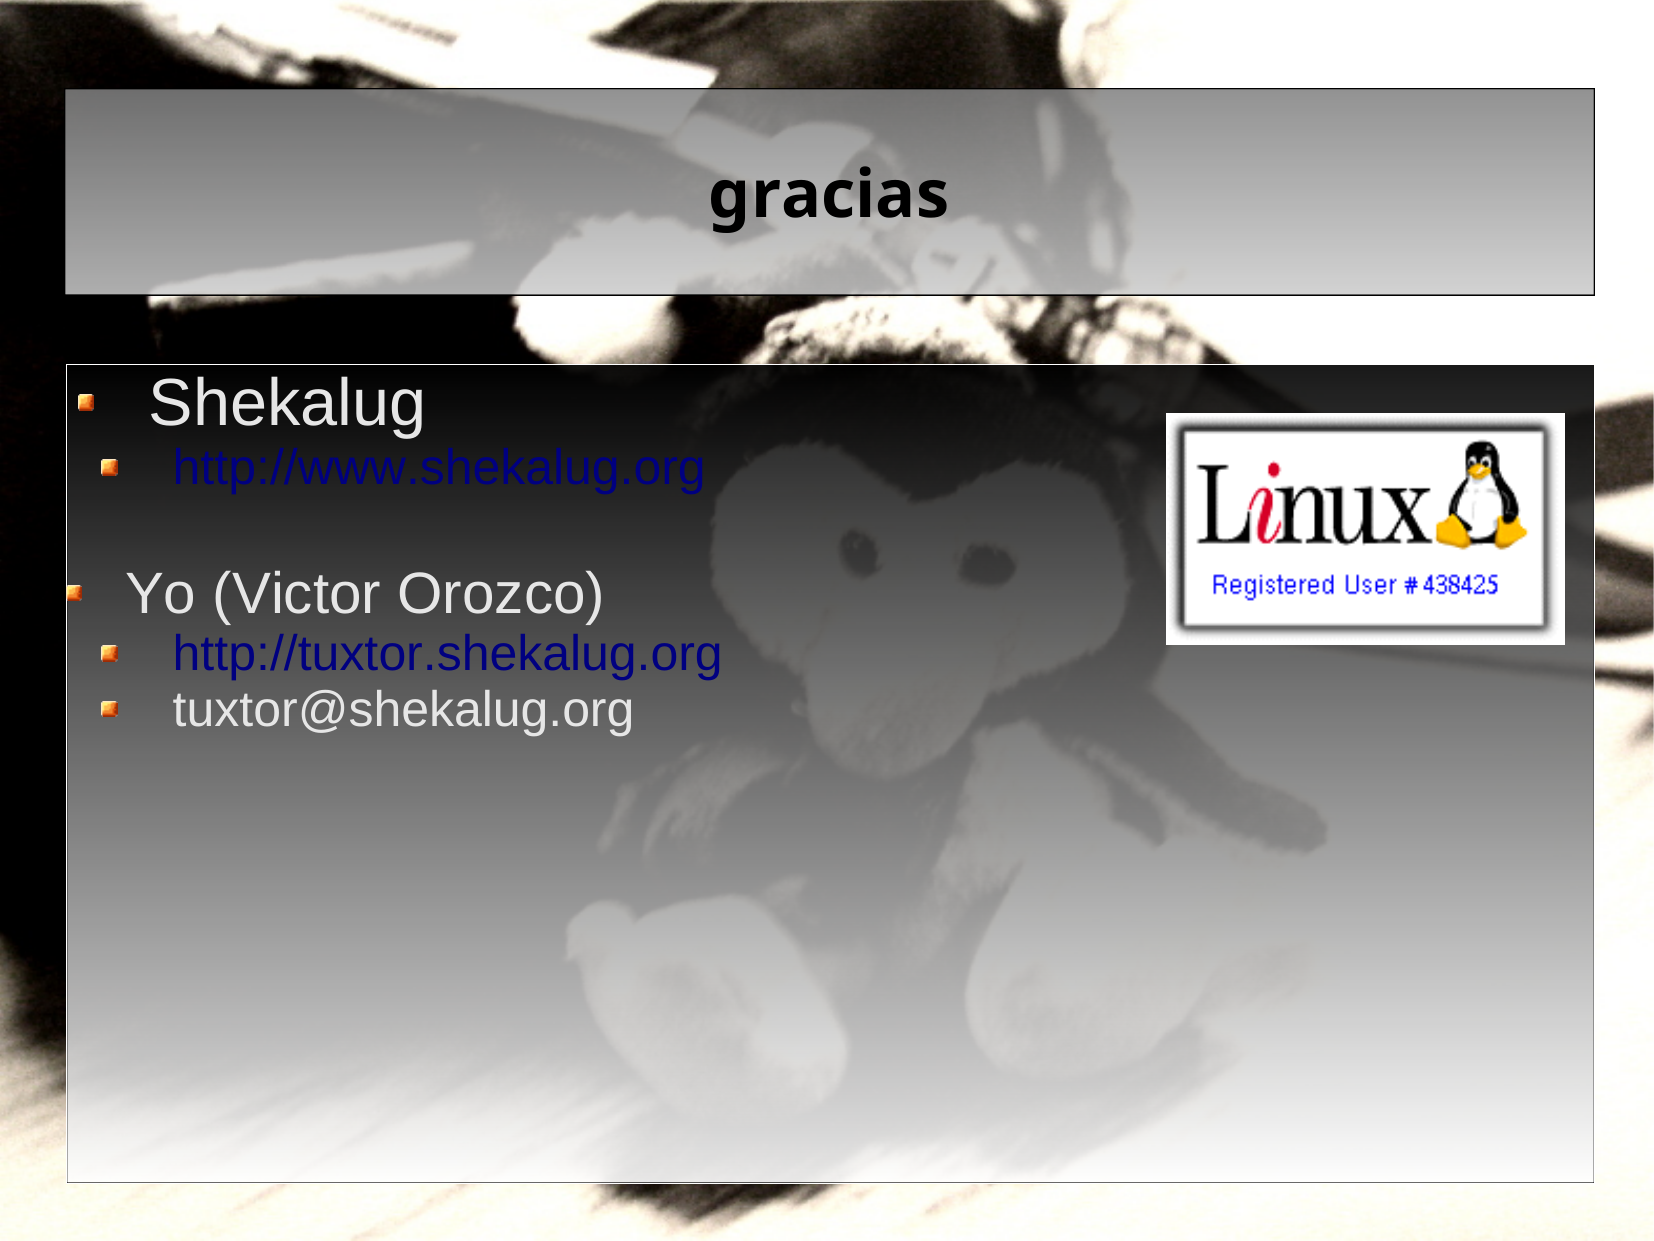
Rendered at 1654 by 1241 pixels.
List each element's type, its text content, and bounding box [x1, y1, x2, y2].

title gracias [64, 88, 1595, 296]
picture [0, 0, 1654, 1241]
list Shekalug http://www.shekalug.org Yo (Victor Orozco) http://tuxtor.shekalug.org tuxtor@shekalug.org [66, 364, 1595, 1184]
